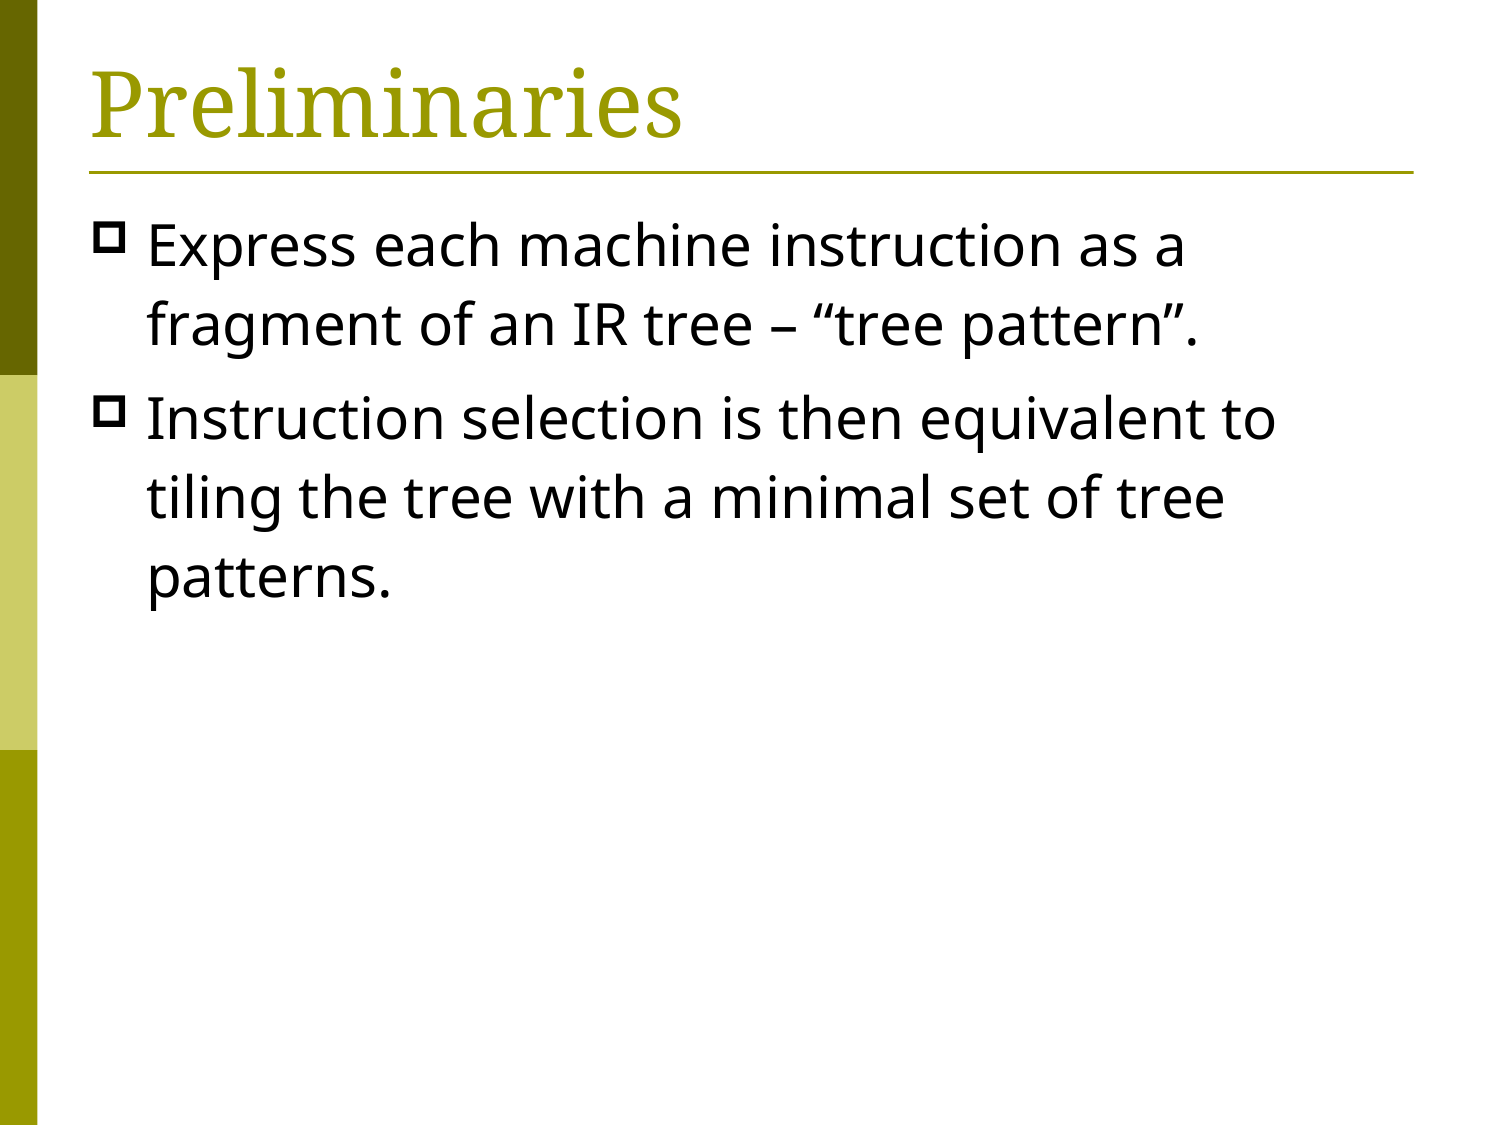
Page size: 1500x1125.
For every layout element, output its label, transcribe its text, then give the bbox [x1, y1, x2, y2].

list Express each machine instruction as a fragment of an IR tree – “tree pattern”. Instruction selection is then equivalent to tiling the tree with a minimal set of tree patterns. [75, 196, 1426, 1006]
title Preliminaries [75, 45, 1426, 173]
